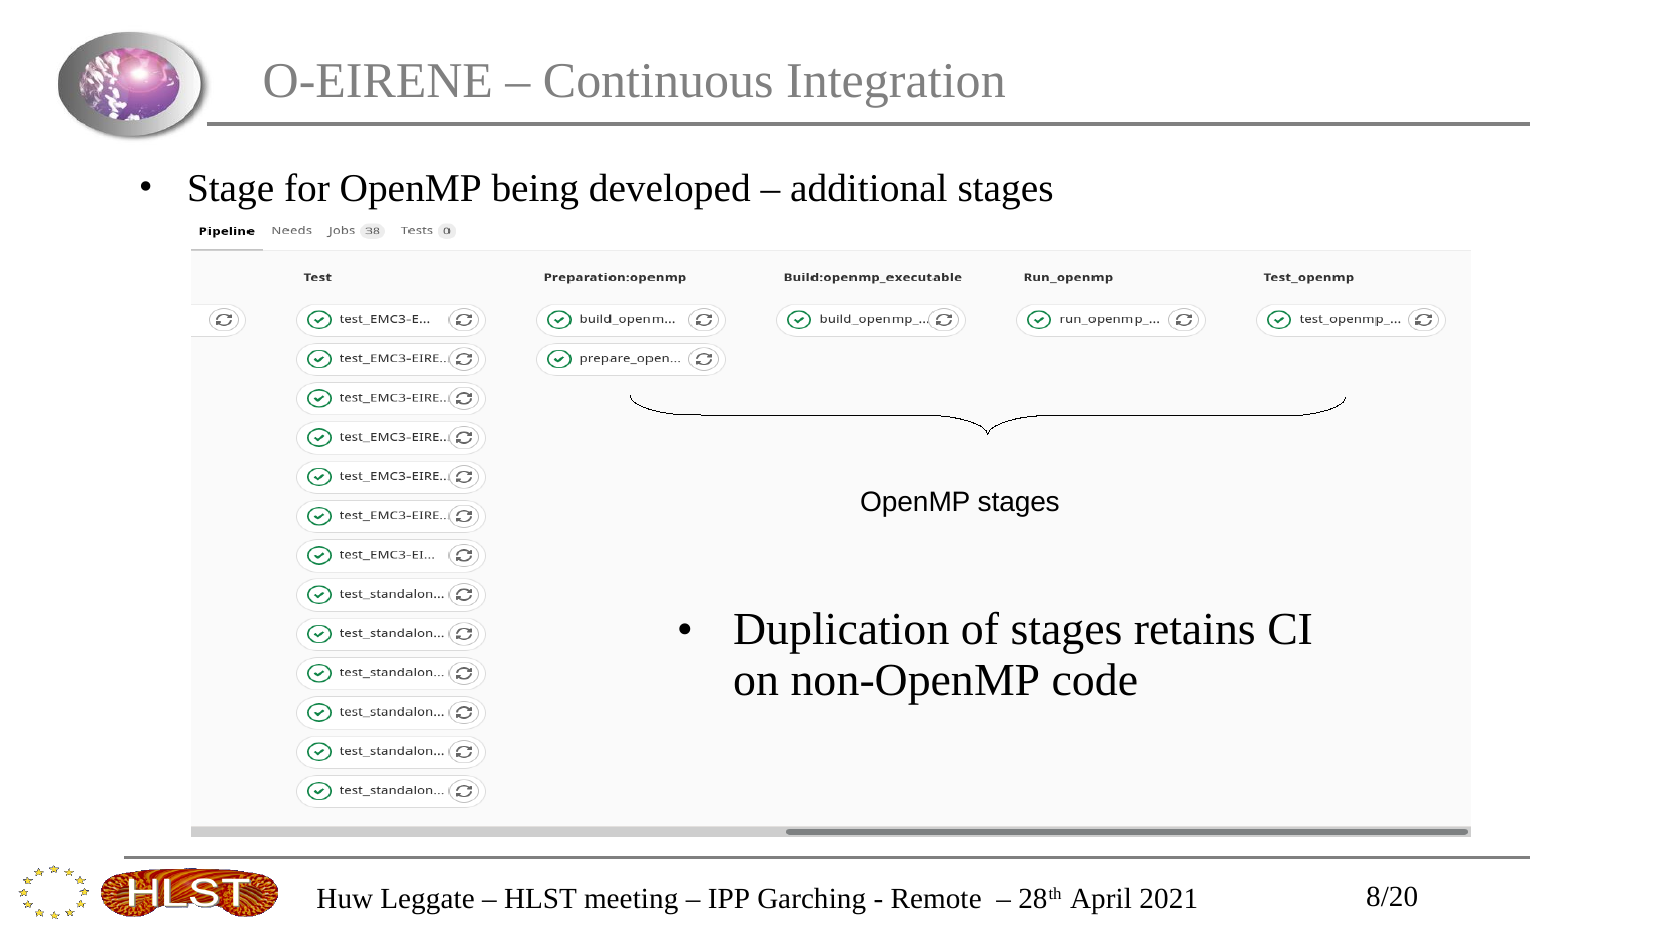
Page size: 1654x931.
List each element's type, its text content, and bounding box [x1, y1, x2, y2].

list Stage for OpenMP being developed – additional stages [123, 154, 1497, 218]
picture [168, 217, 1497, 850]
picture [41, 20, 221, 150]
title O-EIRENE – Continuous Integration [247, 30, 1530, 124]
text_box OpenMP stages [845, 479, 1185, 526]
list Duplication of stages retains CI on non-OpenMP code [662, 596, 1377, 789]
picture [10, 861, 290, 923]
